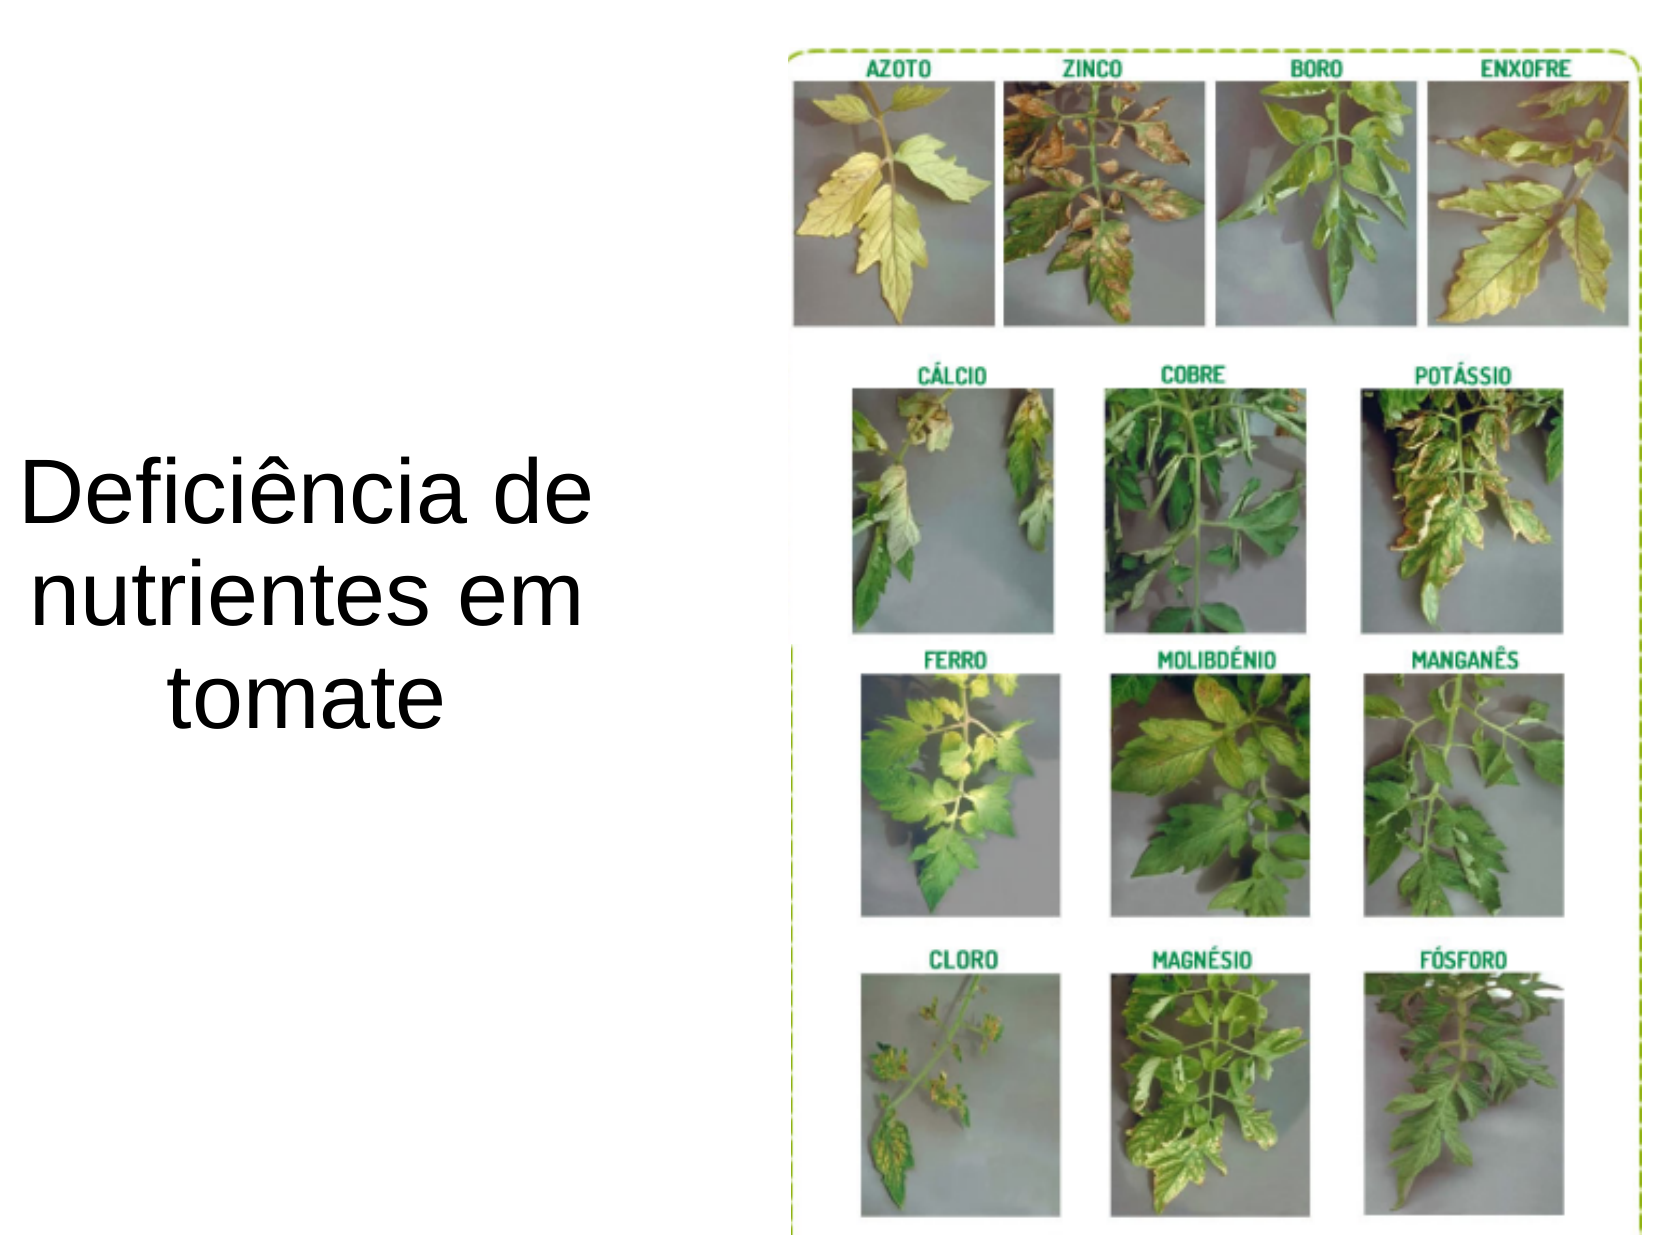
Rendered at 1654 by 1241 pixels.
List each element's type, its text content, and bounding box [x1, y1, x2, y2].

picture [788, 47, 1642, 1235]
title Deficiência de nutrientes em tomate [11, 440, 603, 748]
